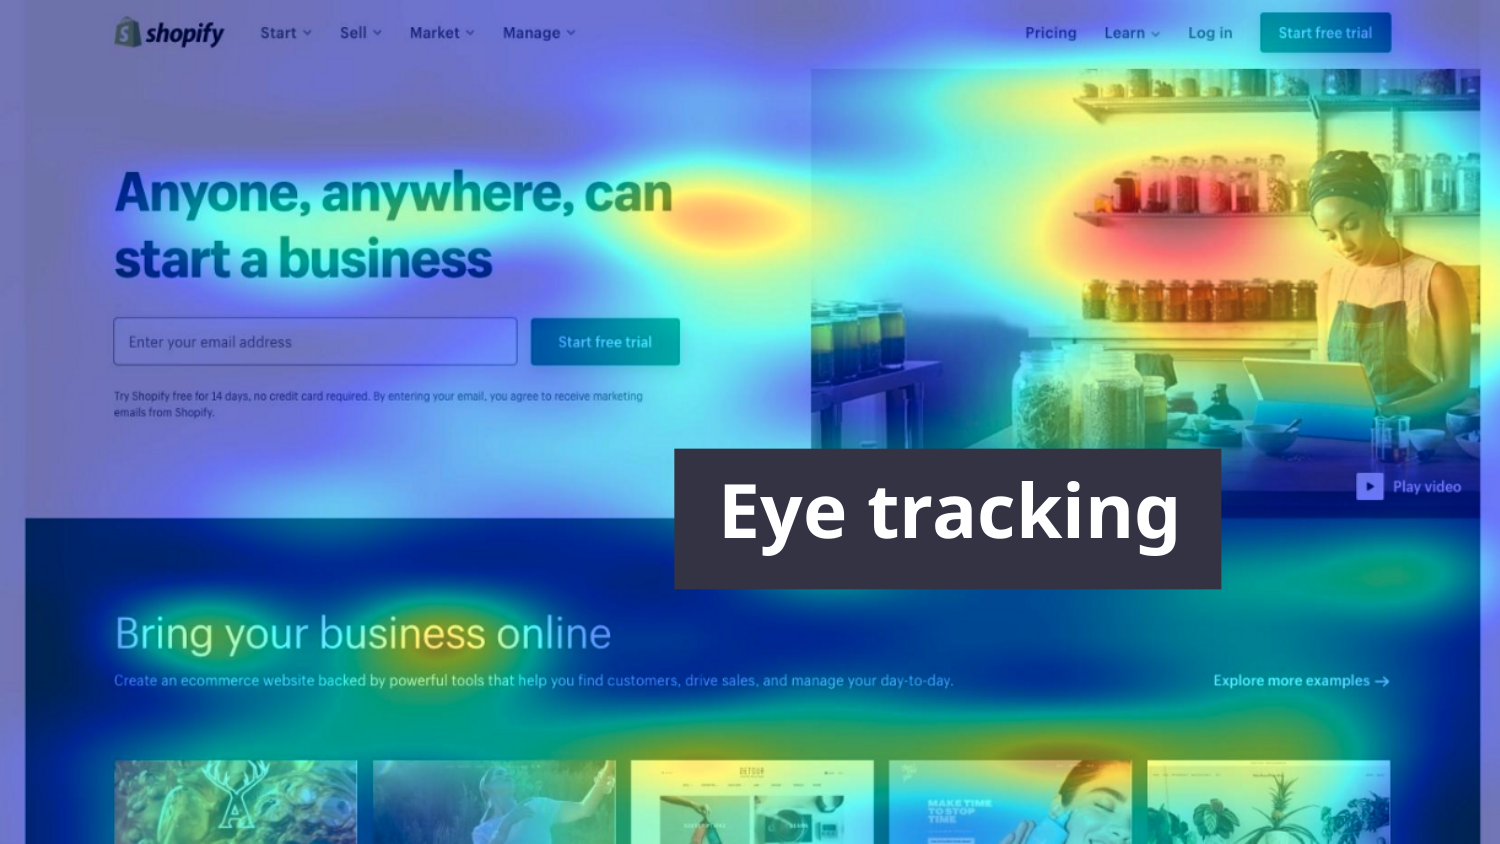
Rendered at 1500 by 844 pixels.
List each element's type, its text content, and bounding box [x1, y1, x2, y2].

picture [0, 0, 1500, 844]
title Eye tracking [674, 448, 1222, 590]
